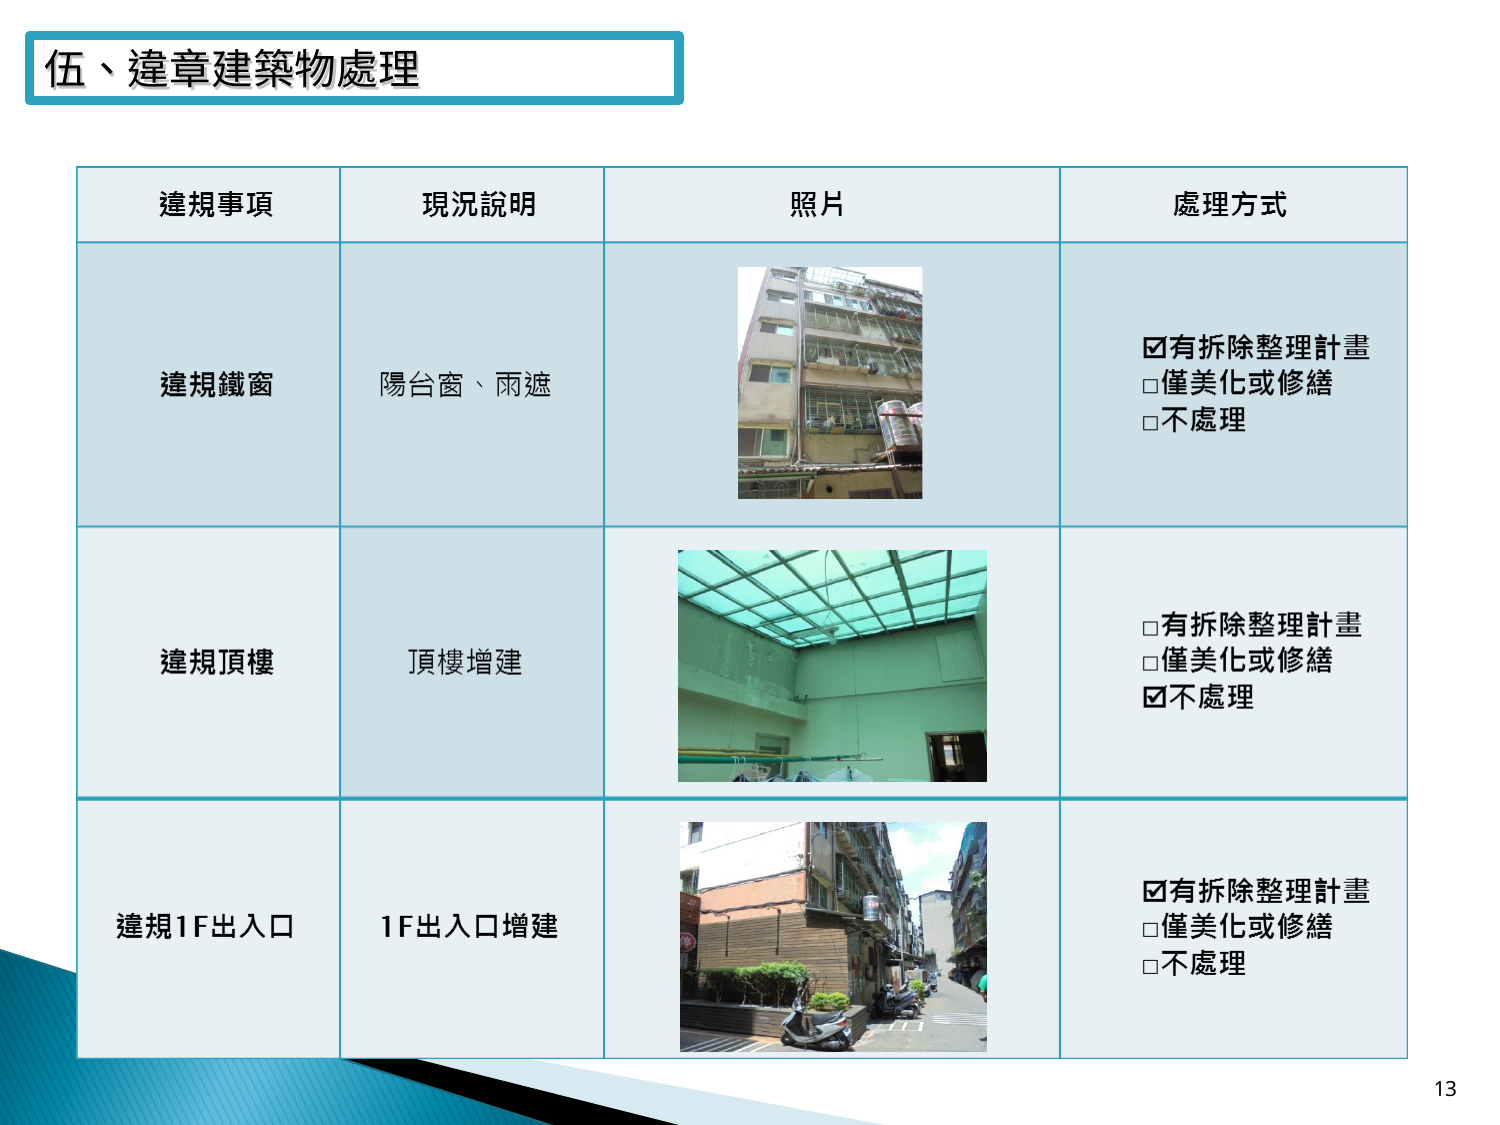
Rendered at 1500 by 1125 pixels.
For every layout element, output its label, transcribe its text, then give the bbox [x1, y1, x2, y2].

picture [76, 167, 1408, 1060]
text_box 伍、違章建築物處理 [29, 36, 679, 101]
text_box 13 [1418, 1051, 1479, 1112]
